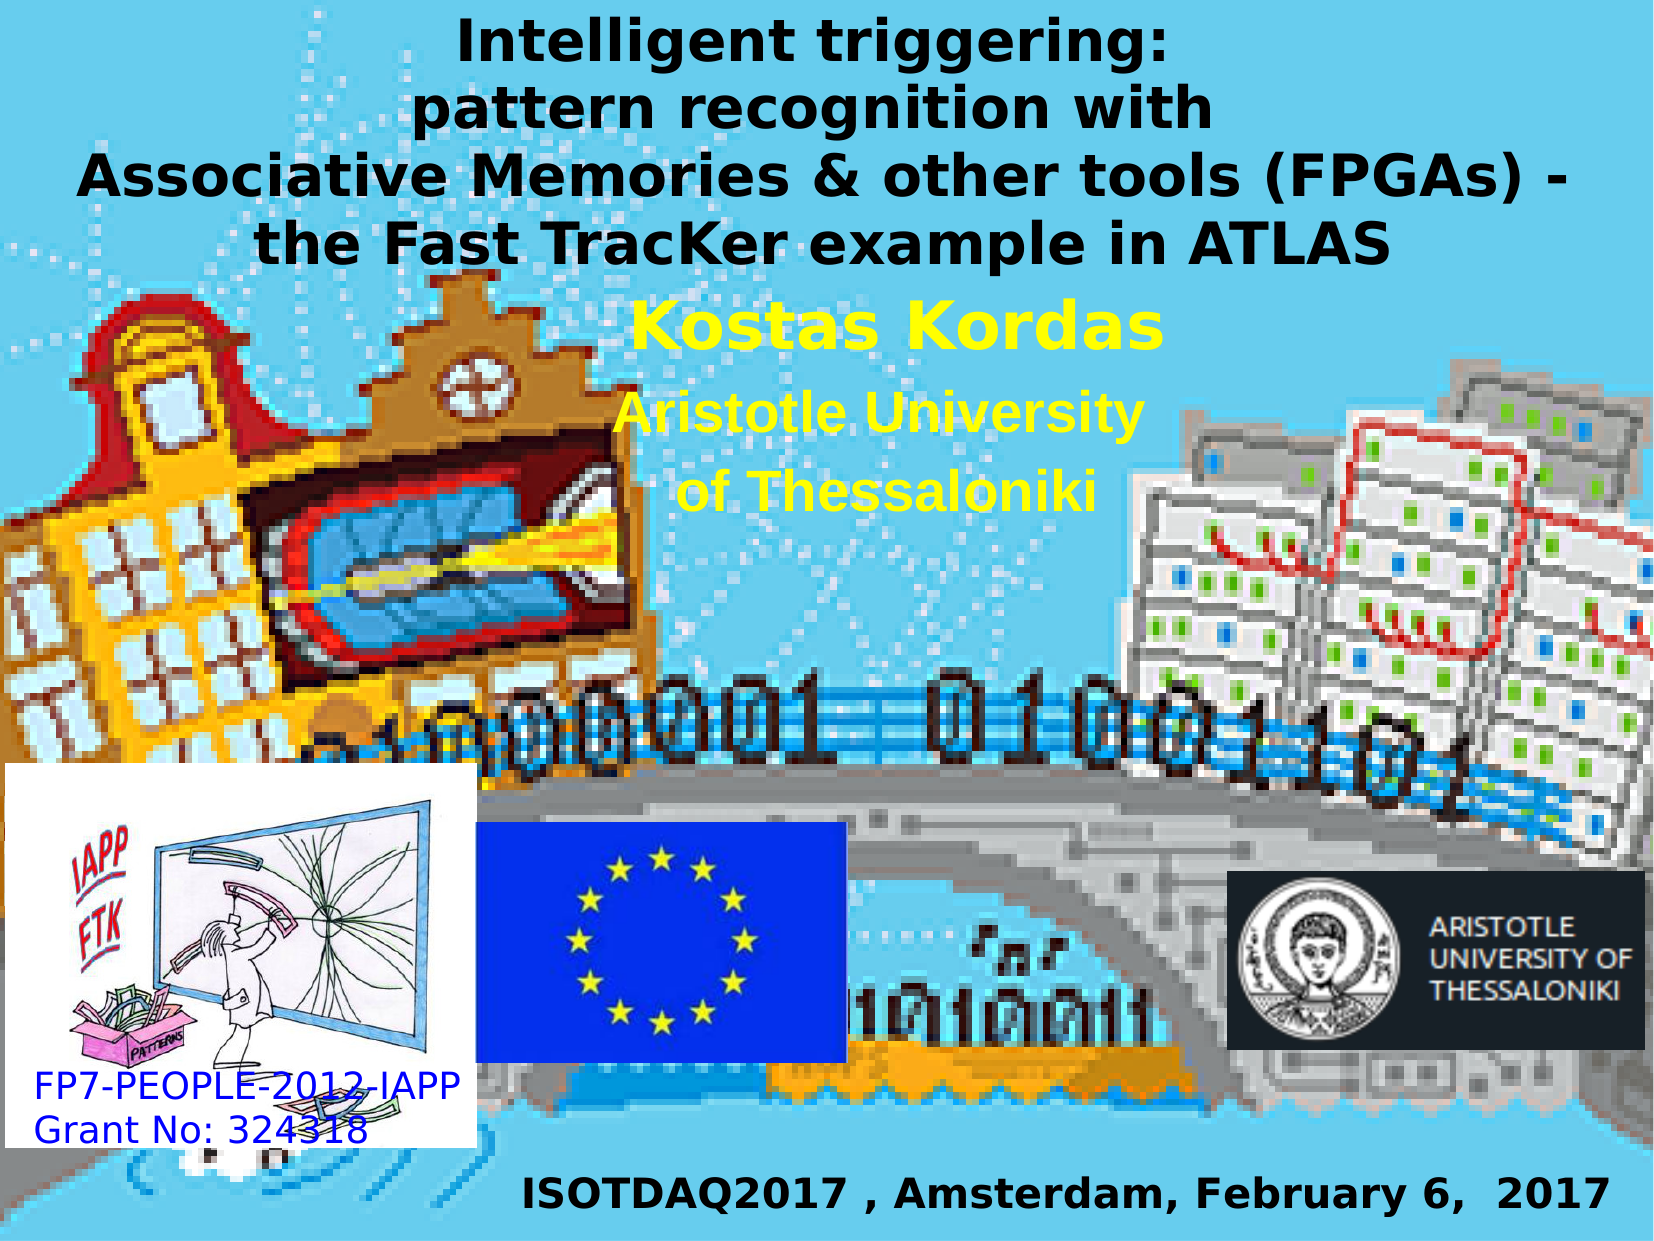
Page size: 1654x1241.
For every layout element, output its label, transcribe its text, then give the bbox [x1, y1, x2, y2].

text_box FP7-PEOPLE-2012-IAPP Grant No: 324318 [18, 1057, 477, 1161]
text_box Kostas Kordas Aristotle University of Thessaloniki [193, 279, 1581, 533]
picture [0, 0, 1654, 1241]
text_box ISOTDAQ2017 , Amsterdam, February 6, 2017 [506, 1162, 1626, 1227]
title Intelligent triggering: pattern recognition with Associative Memories & other tools (FPGAs) - the Fast TracKer example in ATLAS [53, 6, 1594, 279]
